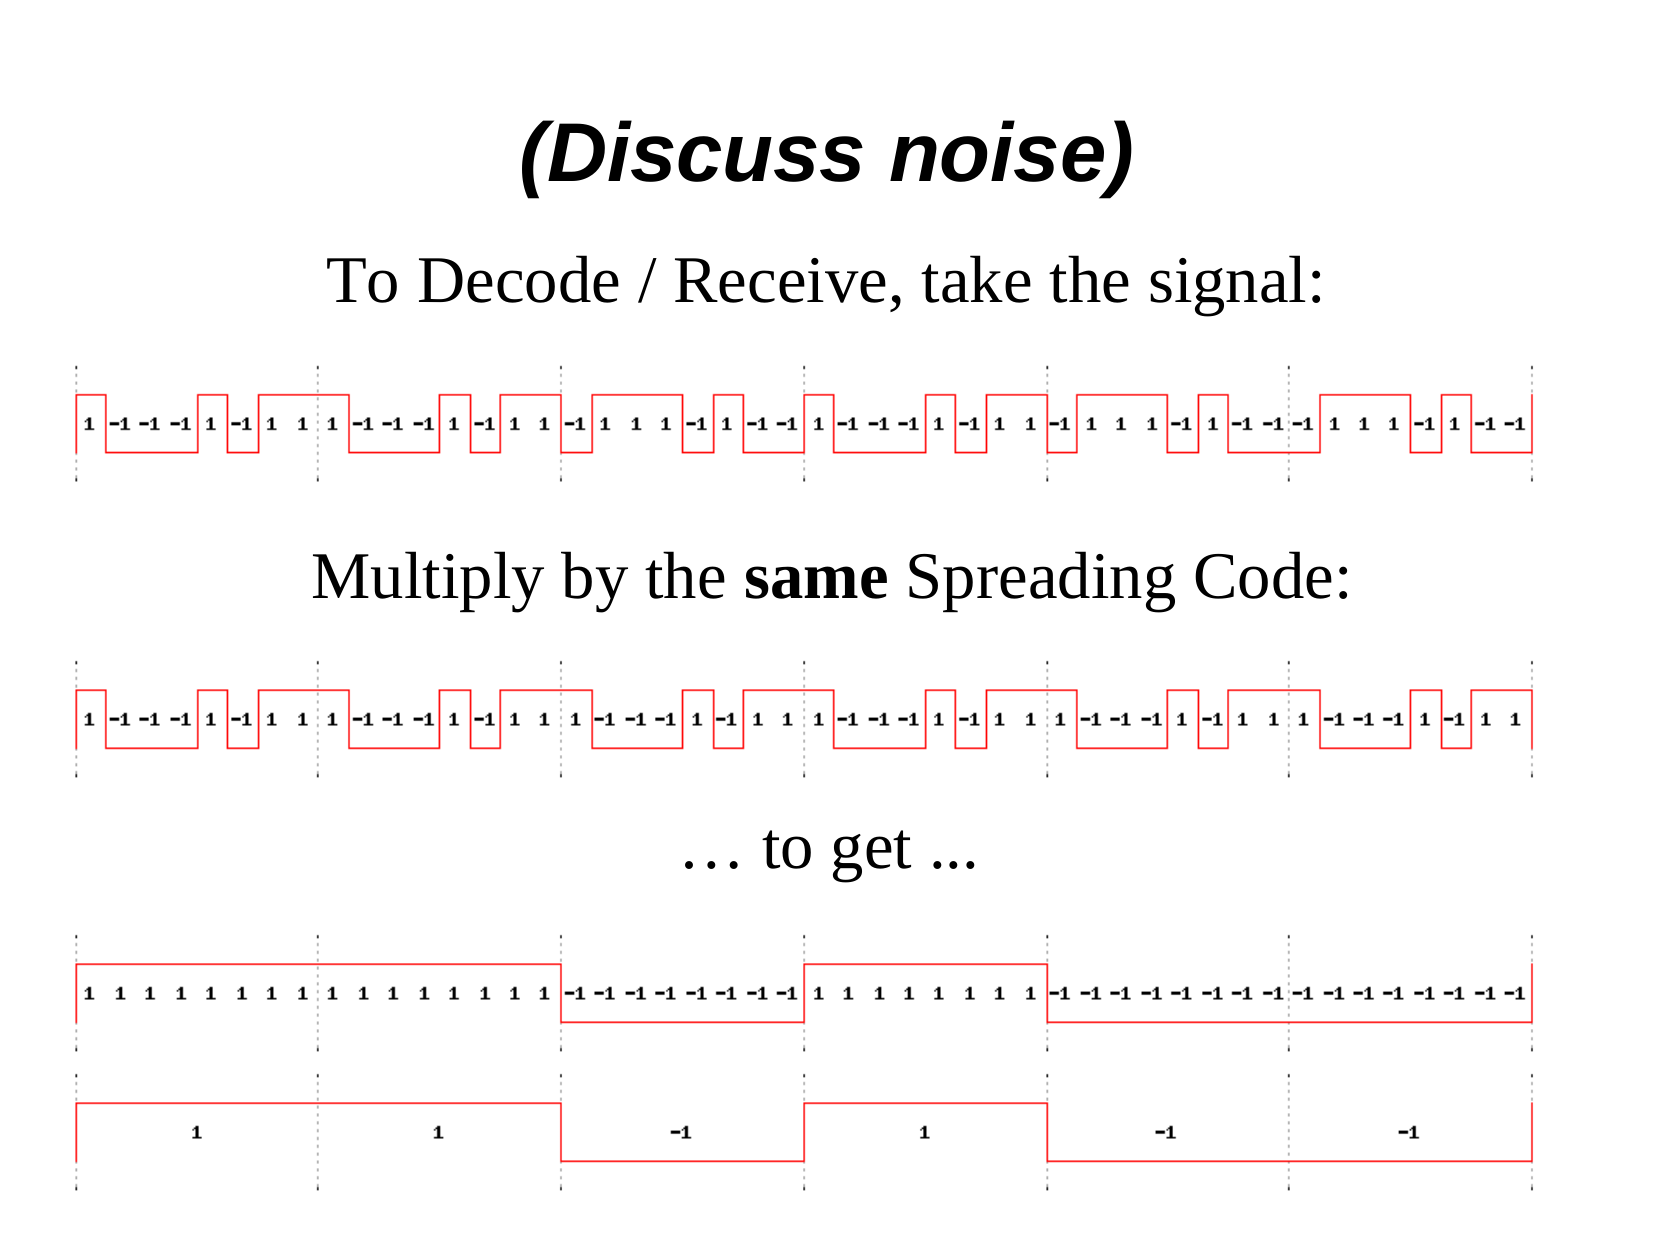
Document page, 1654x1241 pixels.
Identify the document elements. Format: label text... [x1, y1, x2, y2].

title (Discuss noise) [82, 49, 1571, 236]
picture [29, 641, 1625, 798]
picture [29, 346, 1625, 502]
picture [29, 915, 1625, 1211]
text_box … to get ... [85, 801, 1574, 890]
text_box Multiply by the same Spreading Code: [88, 531, 1577, 621]
text_box To Decode / Receive, take the signal: [82, 236, 1572, 325]
